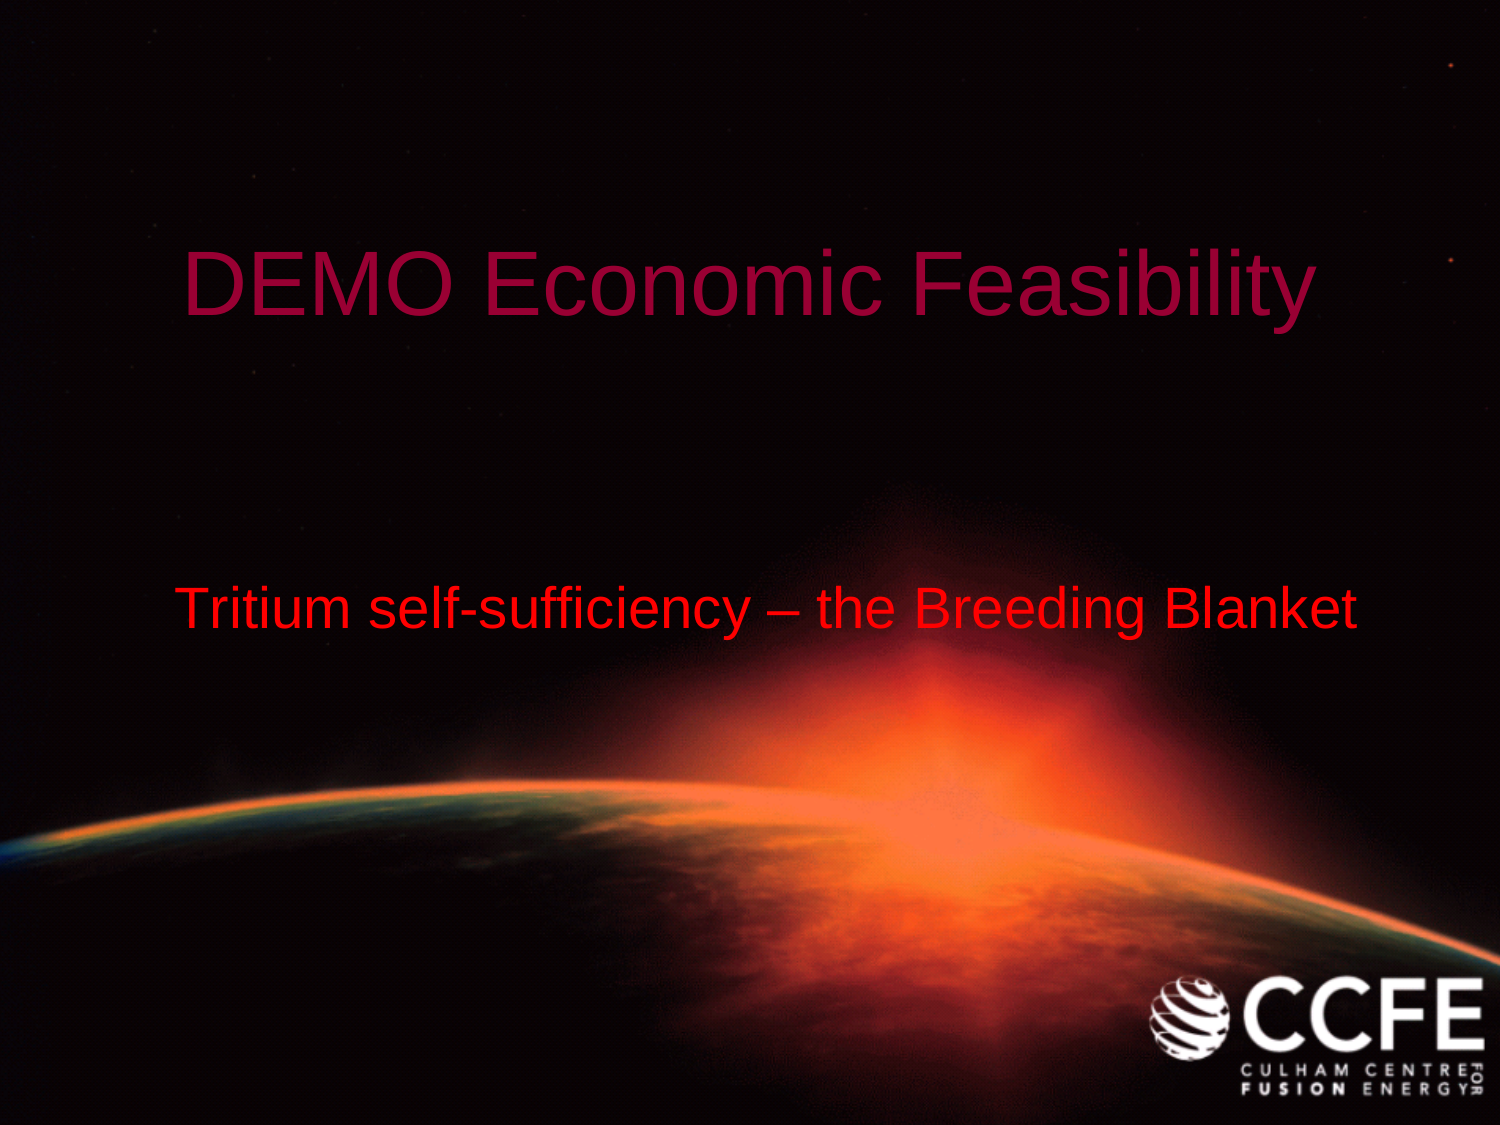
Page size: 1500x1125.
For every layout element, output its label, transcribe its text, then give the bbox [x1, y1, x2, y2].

text_box Tritium self-sufficiency – the Breeding Blanket [135, 570, 1377, 700]
picture [0, 0, 1500, 1125]
text_box DEMO Economic Feasibility [112, 90, 1388, 469]
